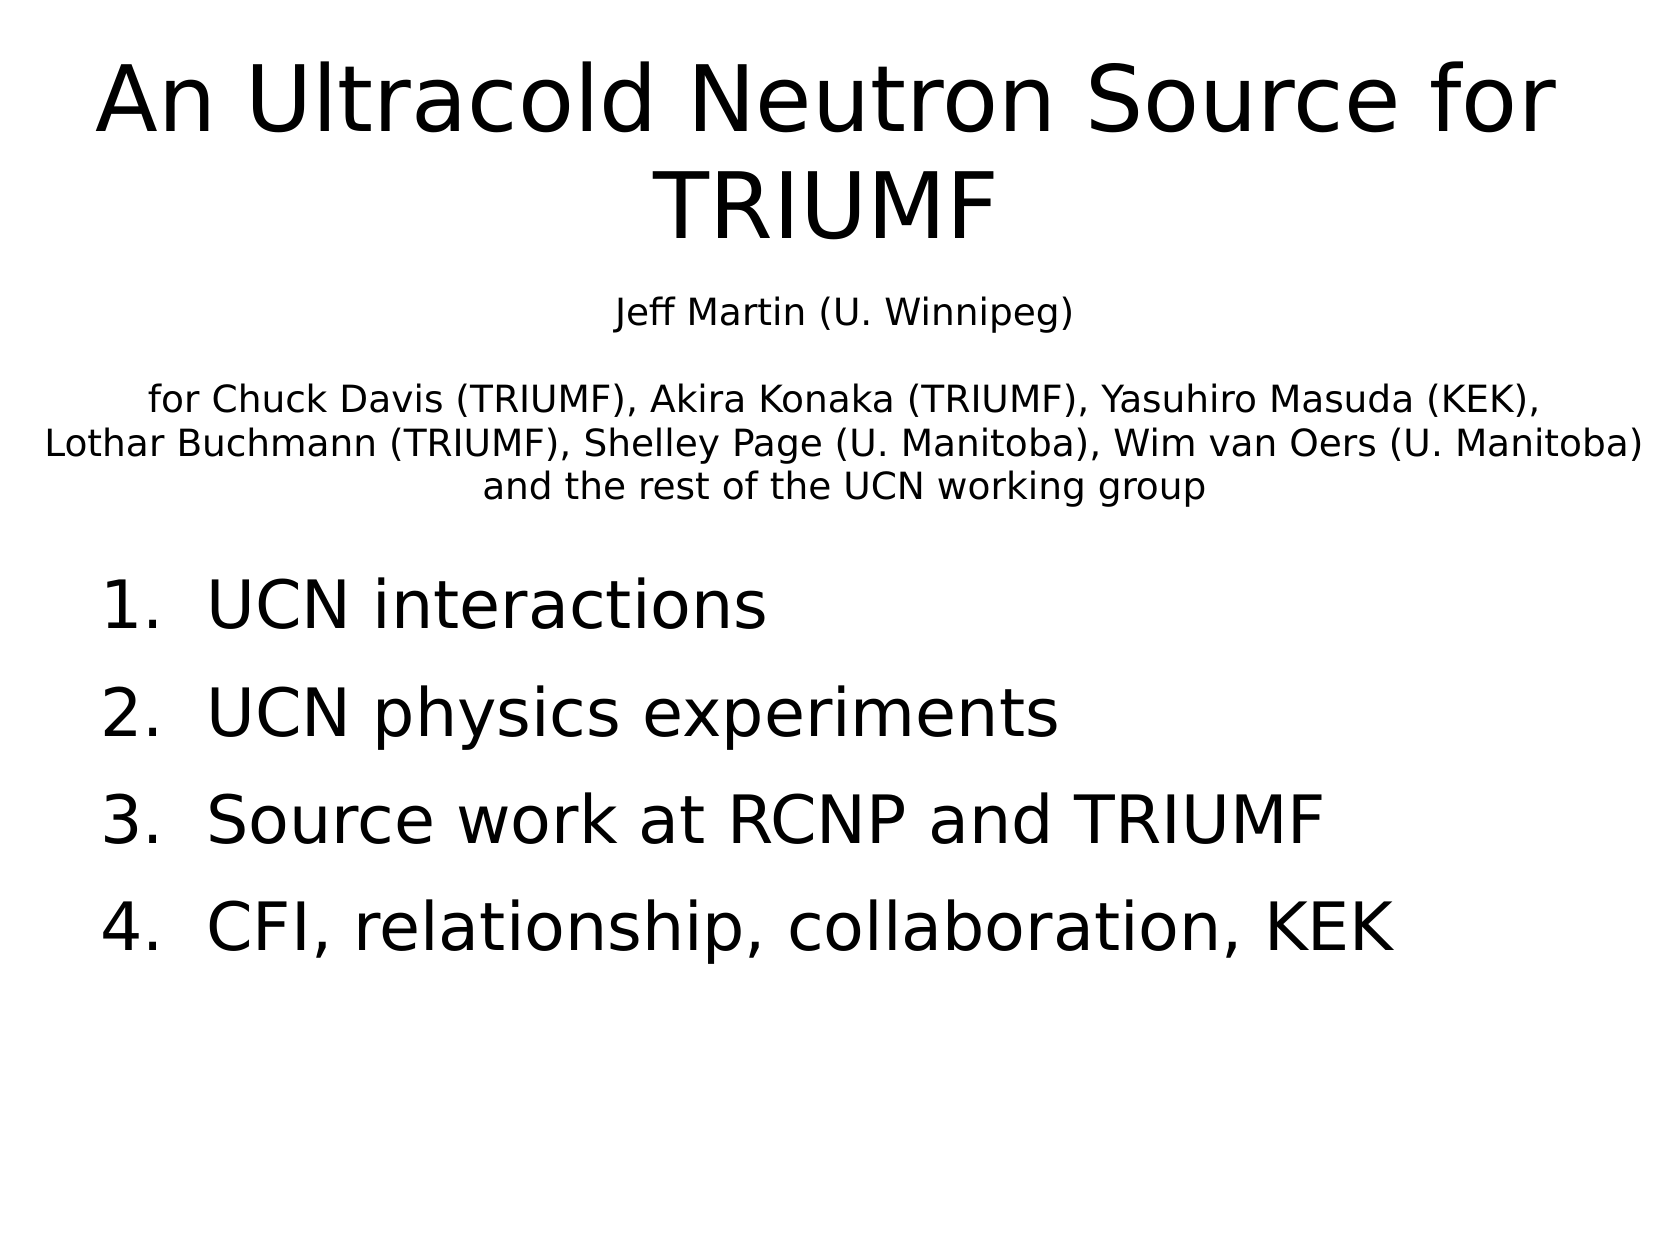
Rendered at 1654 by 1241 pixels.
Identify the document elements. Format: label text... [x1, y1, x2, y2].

list 1. UCN interactions 2. UCN physics experiments 3. Source work at RCNP and TRIUMF 4. CFI, relationship, collaboration, KEK [82, 566, 1571, 1100]
title An Ultracold Neutron Source for TRIUMF [82, 45, 1571, 261]
text_box Jeff Martin (U. Winnipeg) for Chuck Davis (TRIUMF), Akira Konaka (TRIUMF), Yasuhiro Masuda (KEK), Lothar Buchmann (TRIUMF), Shelley Page (U. Manitoba), Wim van Oers (U. Manitoba) and the rest of the UCN working group [29, 283, 1627, 516]
